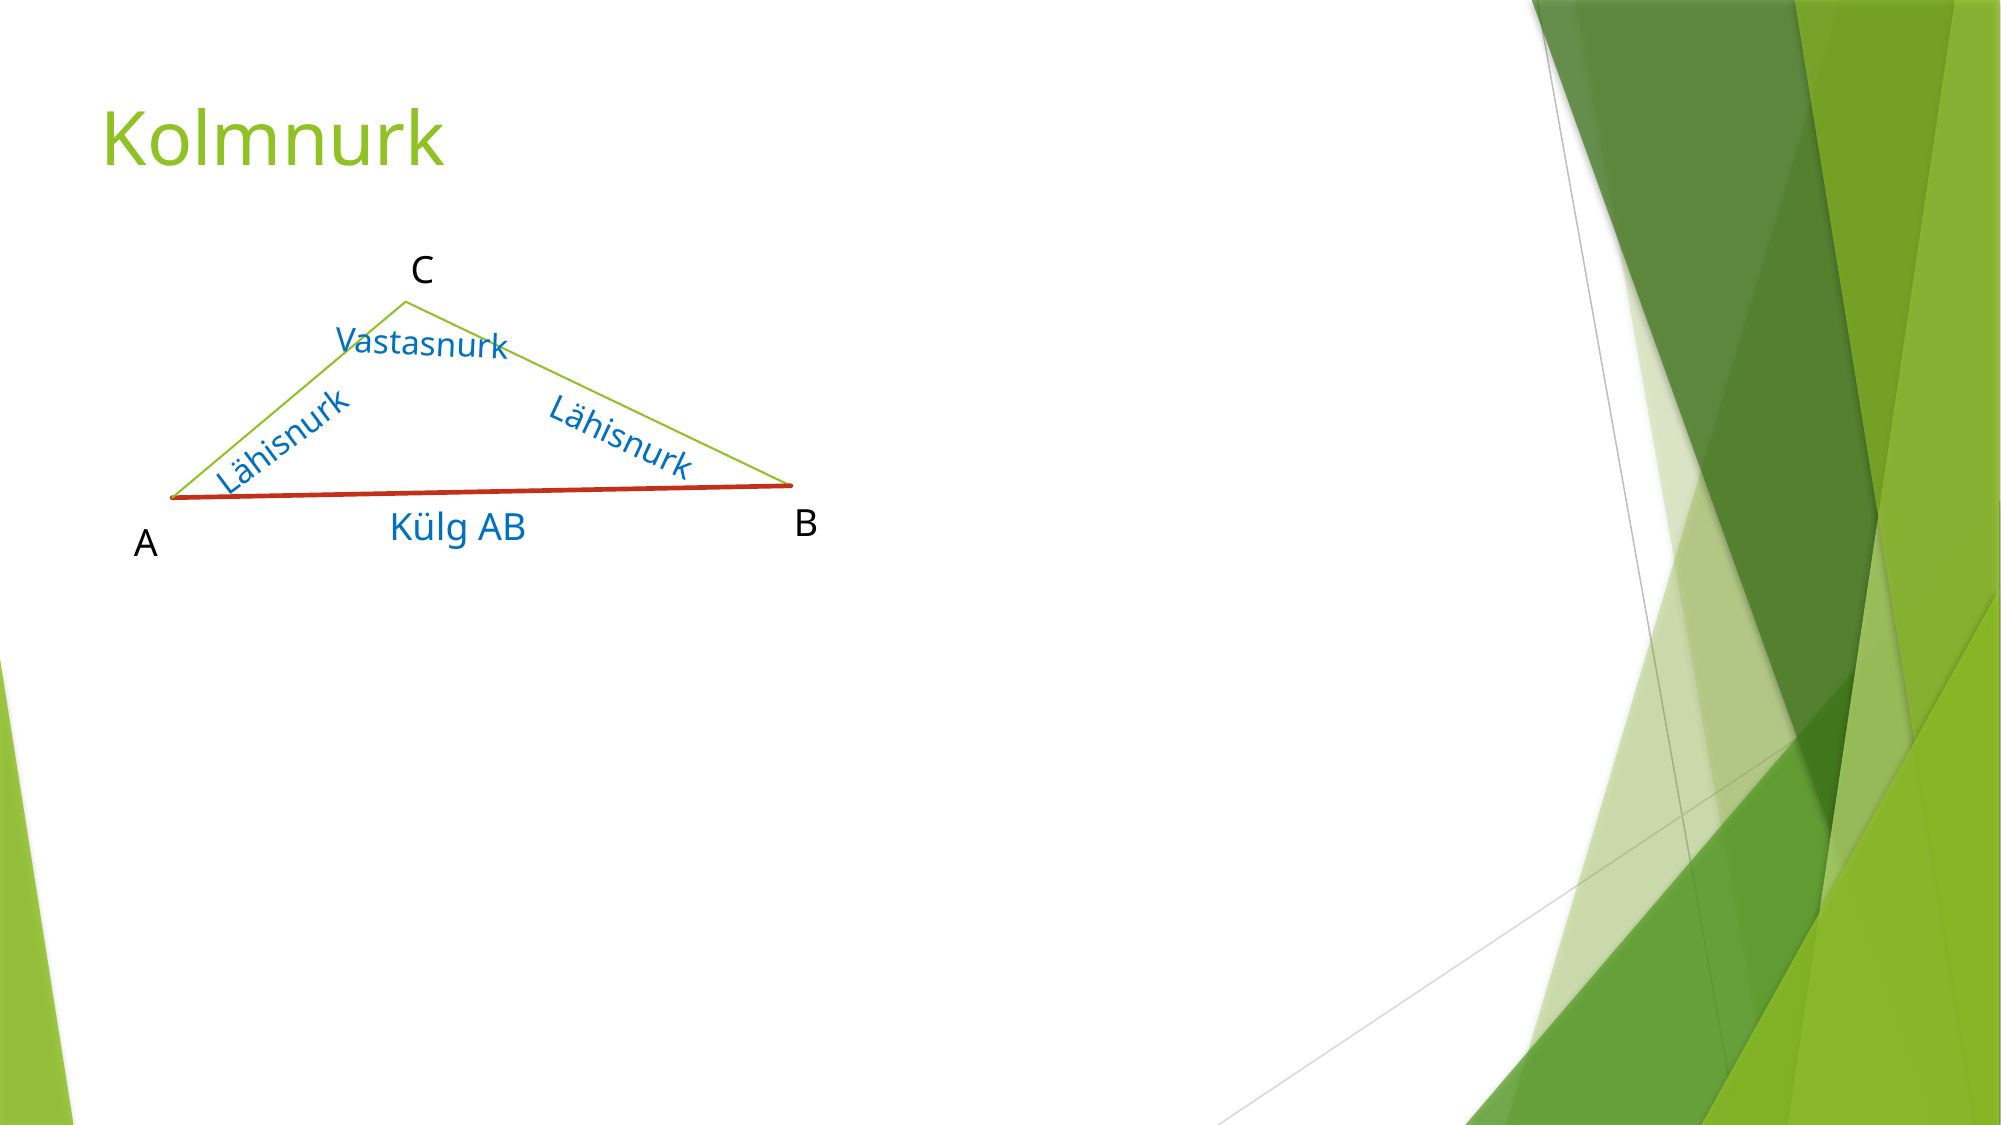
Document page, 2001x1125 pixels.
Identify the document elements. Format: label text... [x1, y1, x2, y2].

text_box Külg AB [374, 495, 542, 556]
text_box A [119, 511, 173, 572]
text_box Vastasnurk [319, 310, 525, 375]
text_box C [395, 238, 449, 299]
text_box B [778, 491, 833, 552]
text_box Lähisnurk [191, 366, 372, 517]
text_box Lähisnurk [527, 372, 717, 500]
title Kolmnurk [85, 83, 1496, 300]
